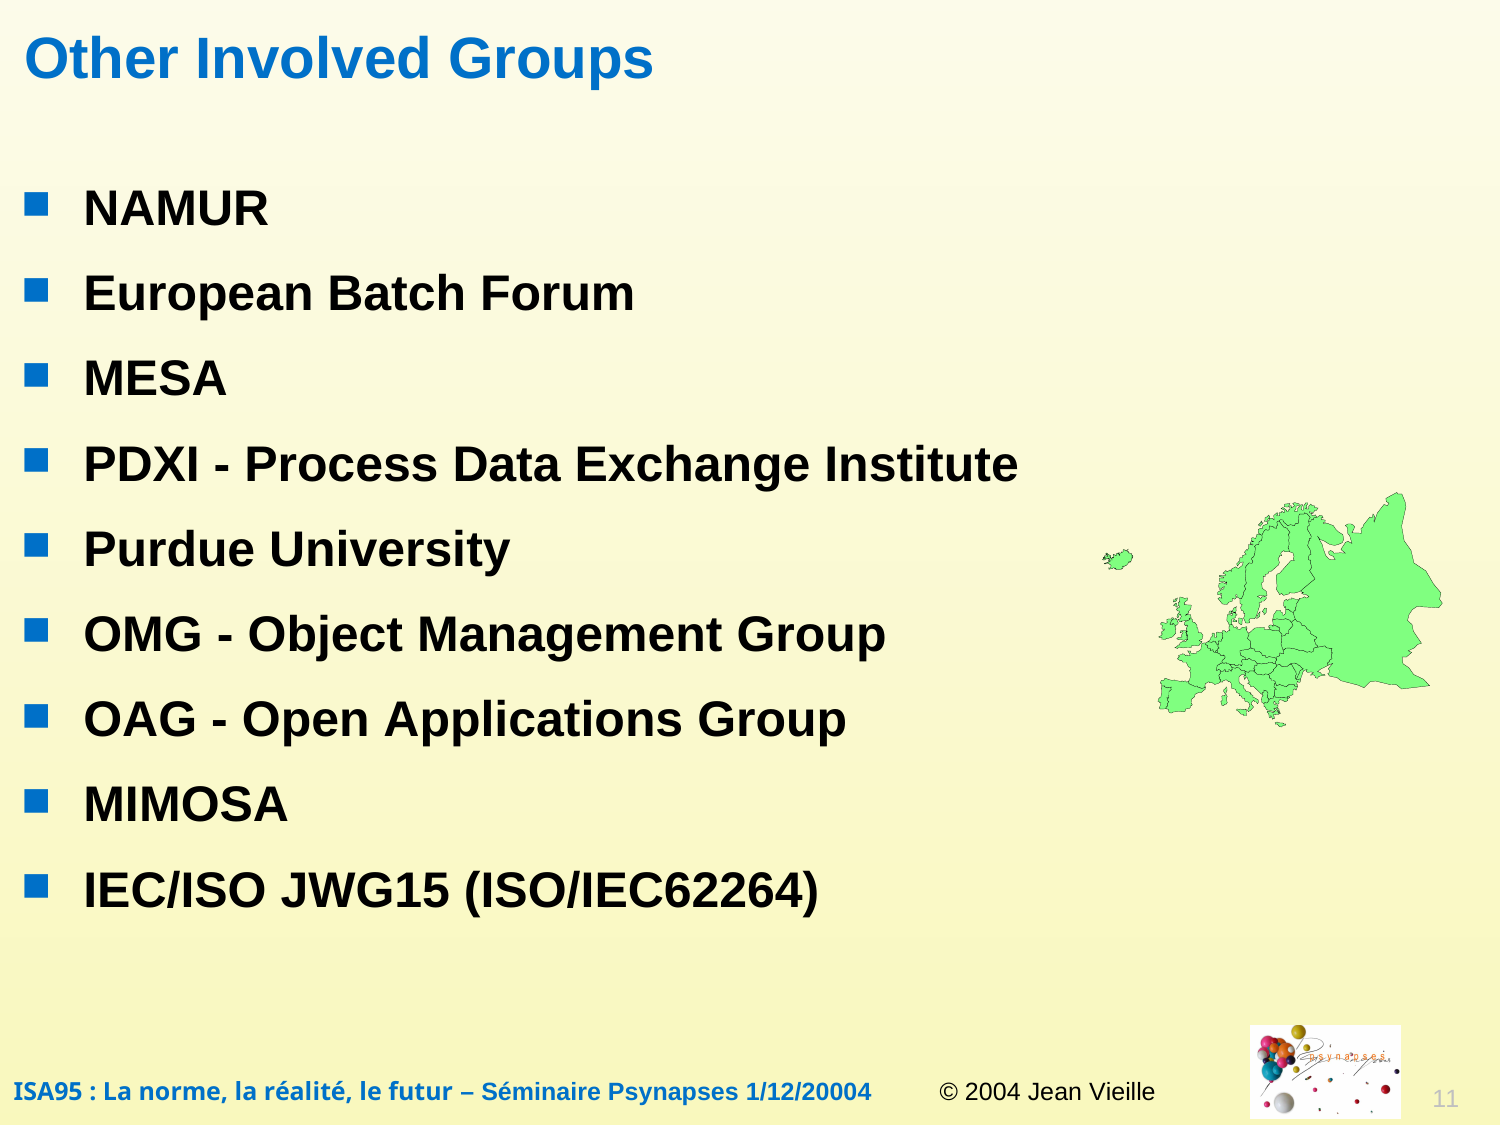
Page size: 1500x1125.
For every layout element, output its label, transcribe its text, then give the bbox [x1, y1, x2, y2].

title Other Involved Groups [9, 12, 1476, 151]
picture [1250, 1026, 1401, 1119]
list NAMUR European Batch Forum MESA PDXI - Process Data Exchange Institute Purdue University OMG - Object Management Group OAG - Open Applications Group MIMOSA IEC/ISO JWG15 (ISO/IEC62264) [12, 174, 1476, 1026]
picture [1102, 492, 1444, 728]
